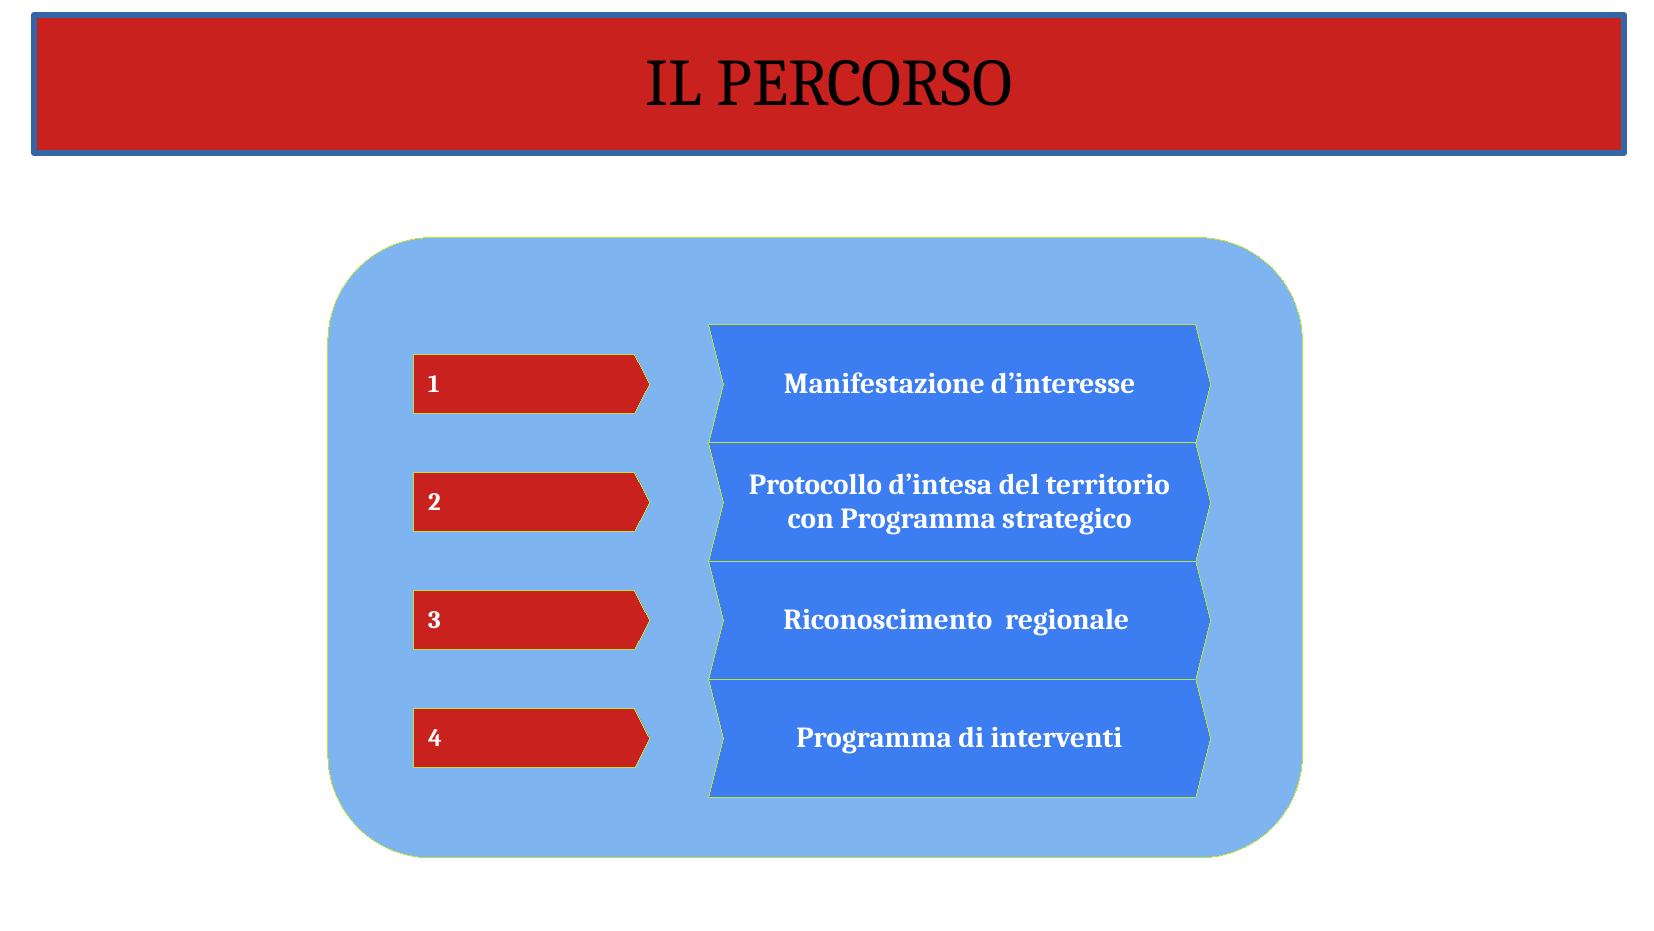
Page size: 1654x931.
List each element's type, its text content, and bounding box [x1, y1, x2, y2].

text_box Manifestazione d’interesse [708, 324, 1211, 443]
text_box 1 [413, 354, 650, 414]
text_box [327, 237, 1303, 858]
title IL PERCORSO [33, 14, 1625, 153]
text_box 3 [413, 590, 650, 650]
text_box 2 [413, 472, 650, 532]
text_box Programma di interventi [708, 679, 1211, 798]
text_box Riconoscimento regionale [708, 561, 1211, 680]
text_box 4 [413, 708, 650, 768]
text_box Protocollo d’intesa del territorio con Programma strategico [708, 443, 1211, 562]
